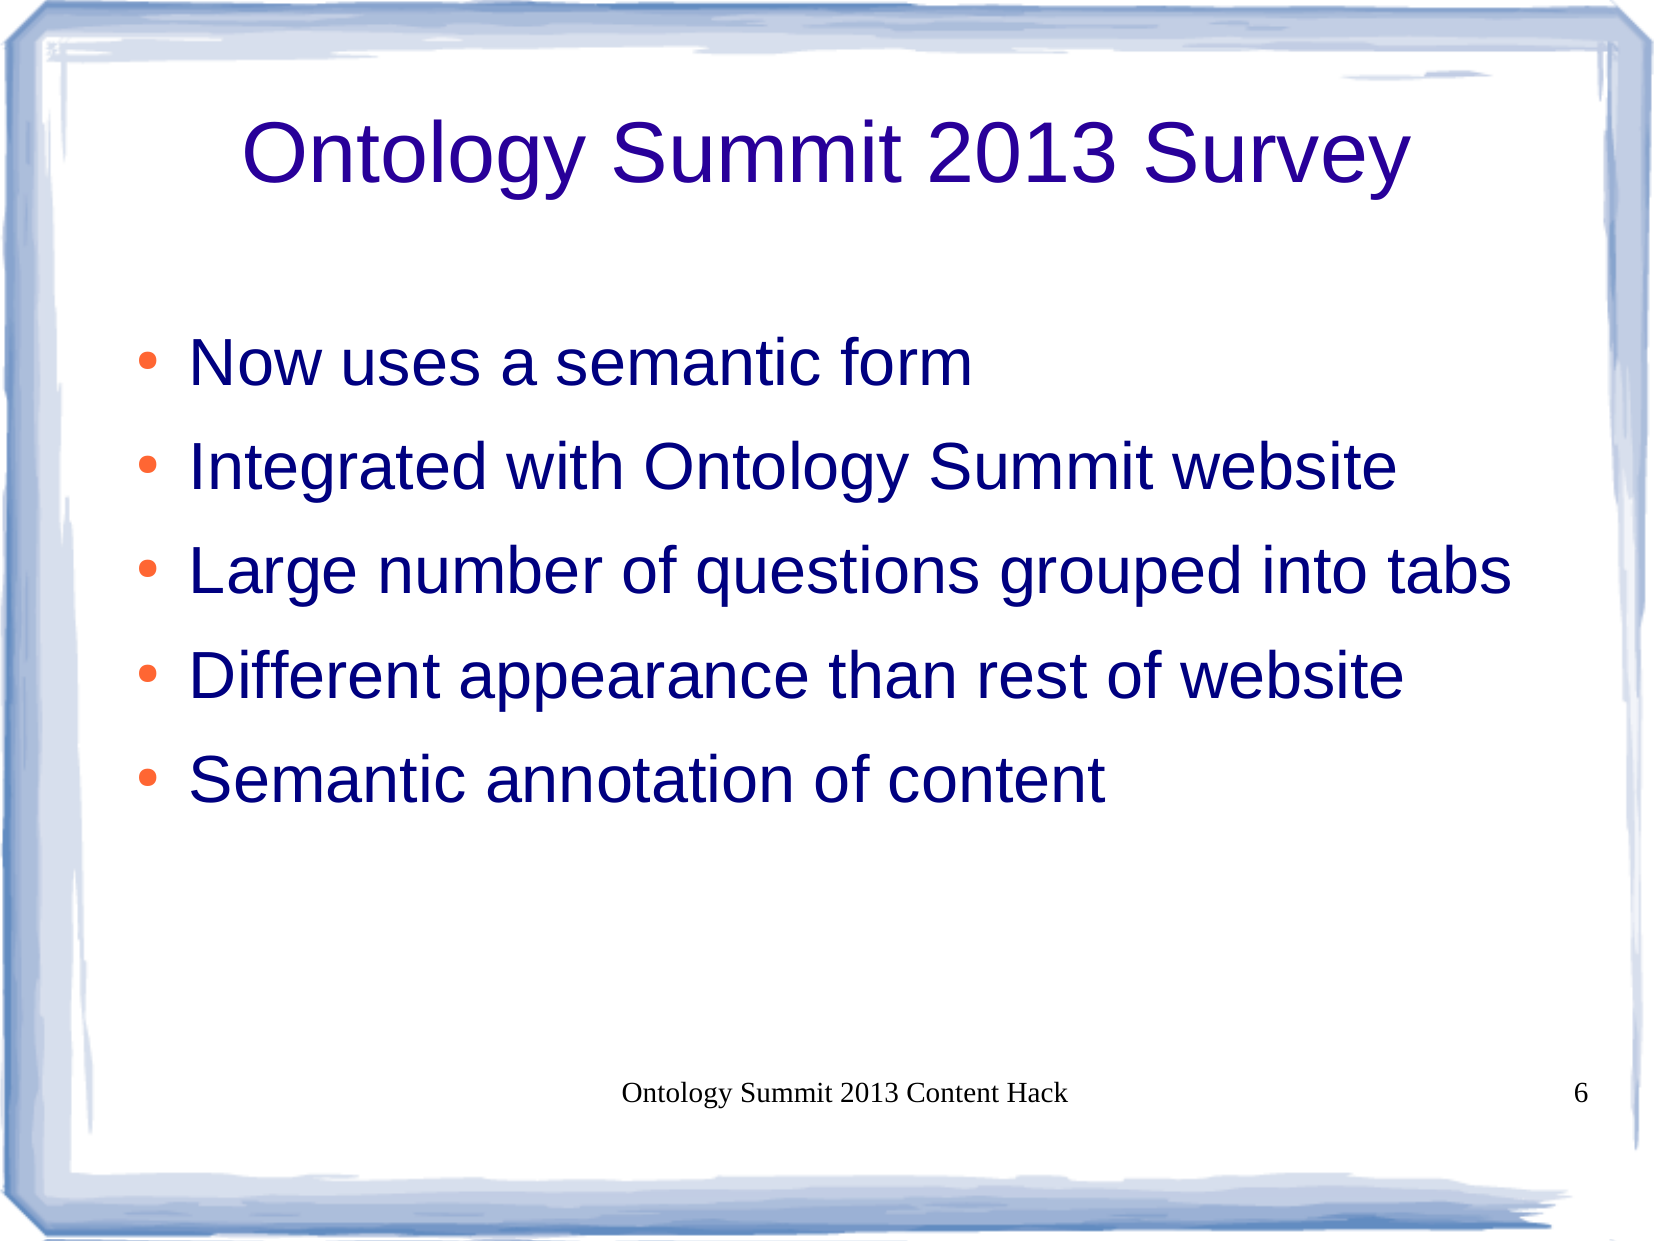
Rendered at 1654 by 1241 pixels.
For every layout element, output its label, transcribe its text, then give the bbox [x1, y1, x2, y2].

list Now uses a semantic form Integrated with Ontology Summit website Large number of questions grouped into tabs Different appearance than rest of website Semantic annotation of content [118, 324, 1571, 1144]
title Ontology Summit 2013 Survey [82, 49, 1571, 257]
picture [0, 0, 1654, 1241]
